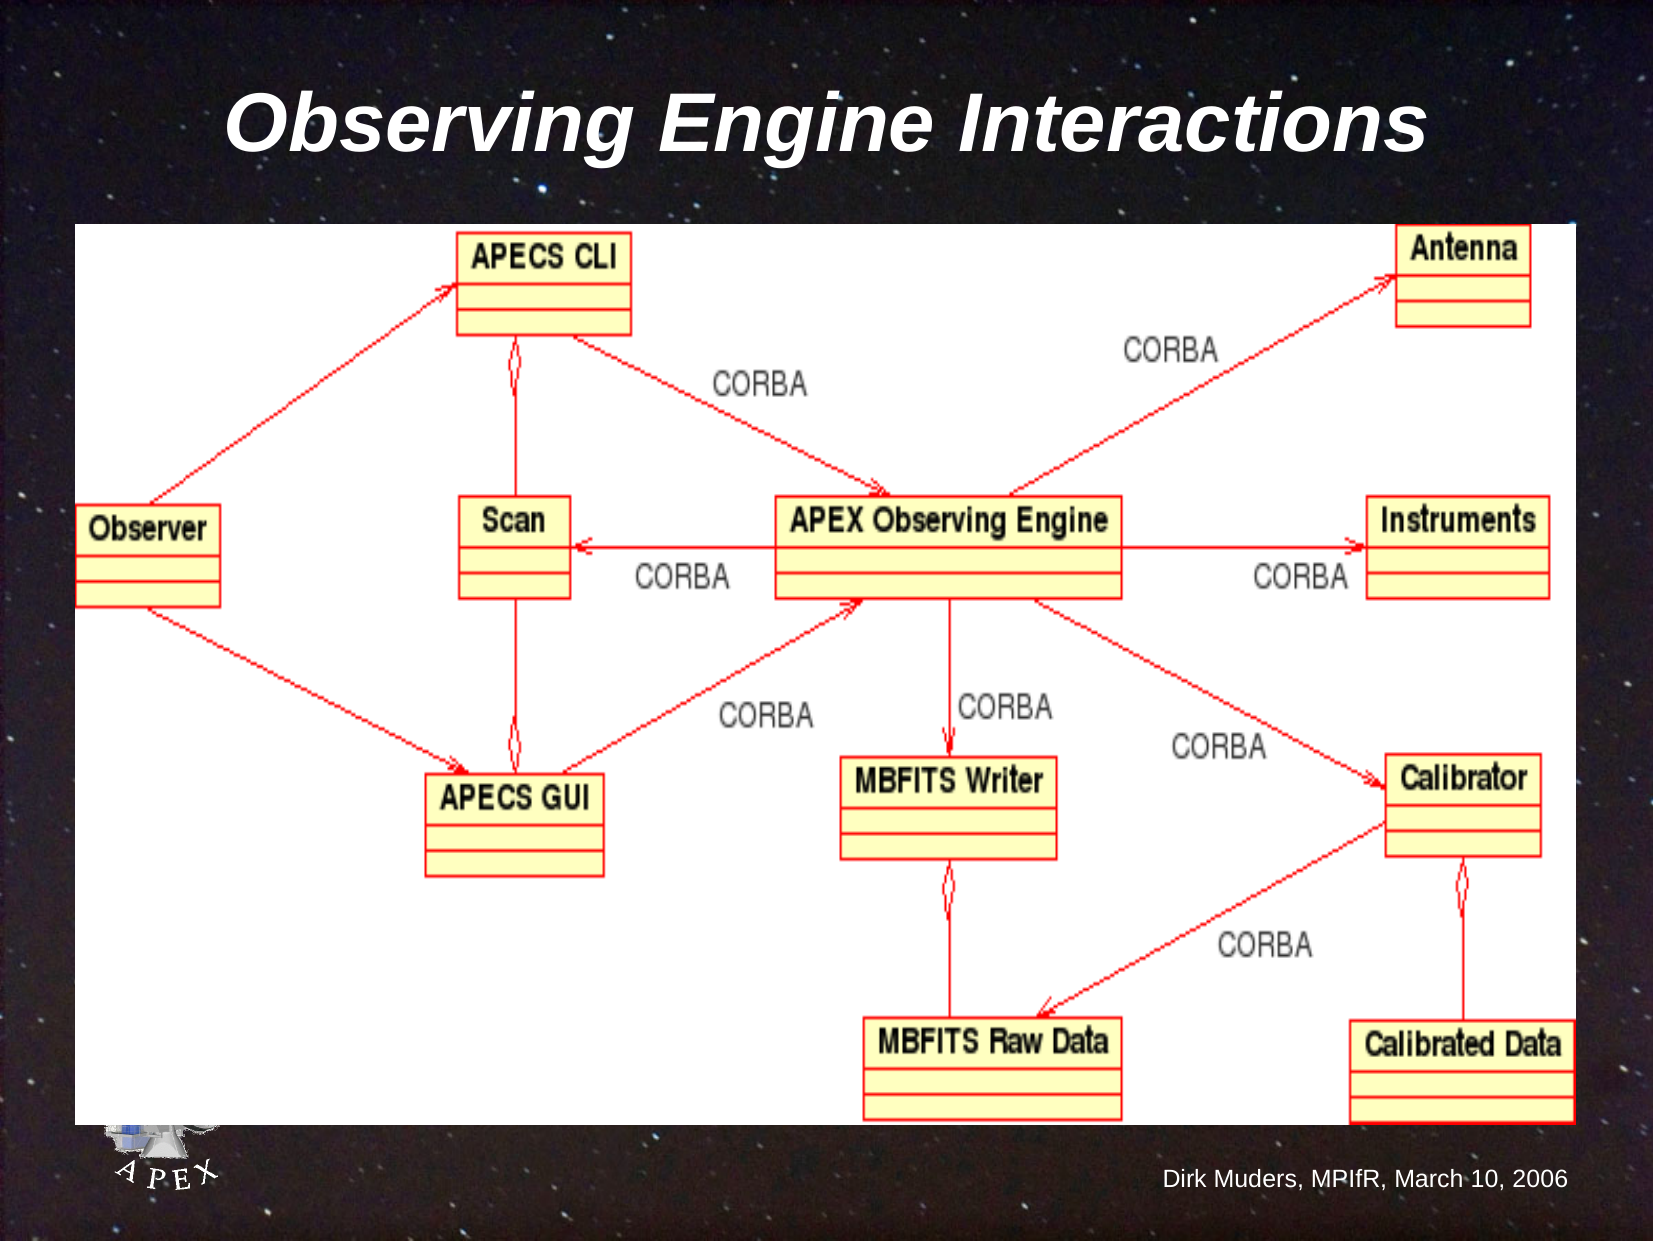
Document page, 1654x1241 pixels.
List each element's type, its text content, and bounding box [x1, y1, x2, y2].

title Observing Engine Interactions [121, 19, 1534, 227]
picture [0, 0, 1653, 1241]
